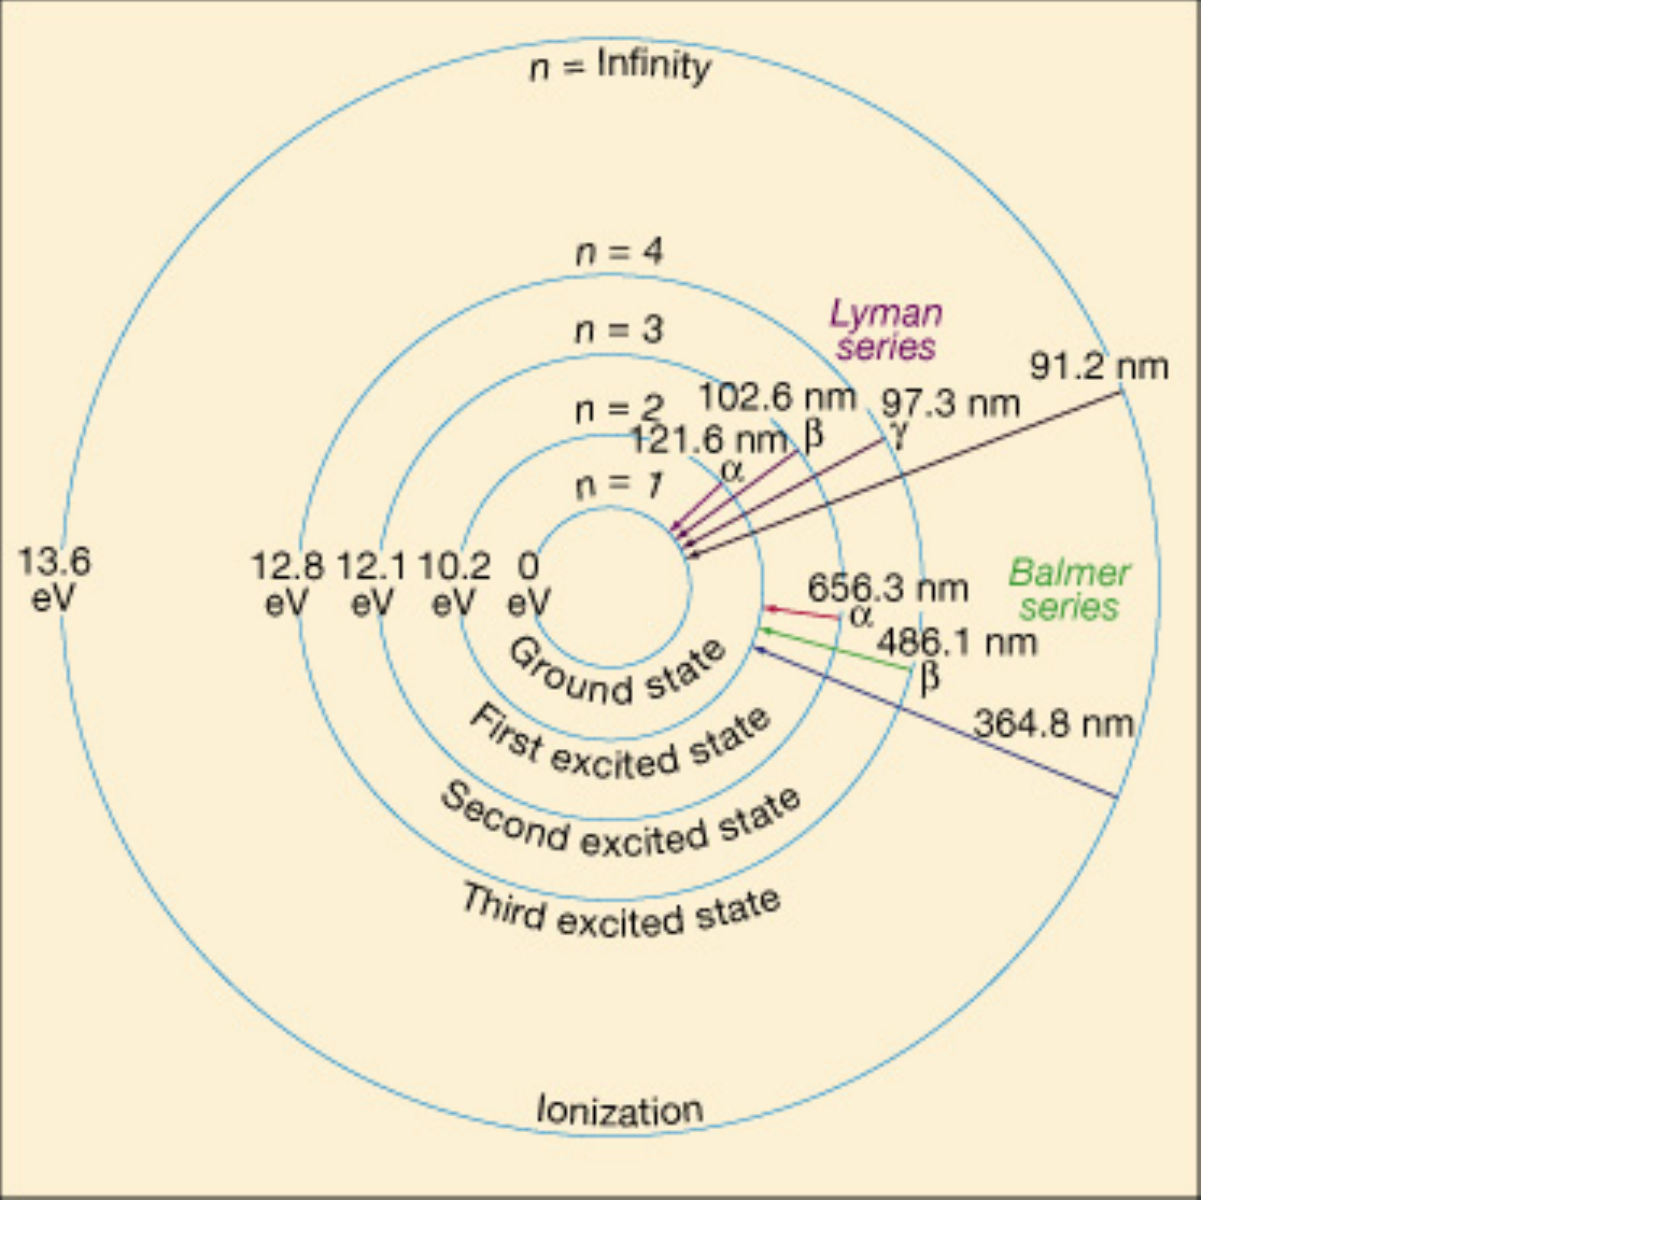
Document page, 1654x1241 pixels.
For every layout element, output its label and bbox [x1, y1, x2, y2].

picture [0, 0, 1201, 1201]
